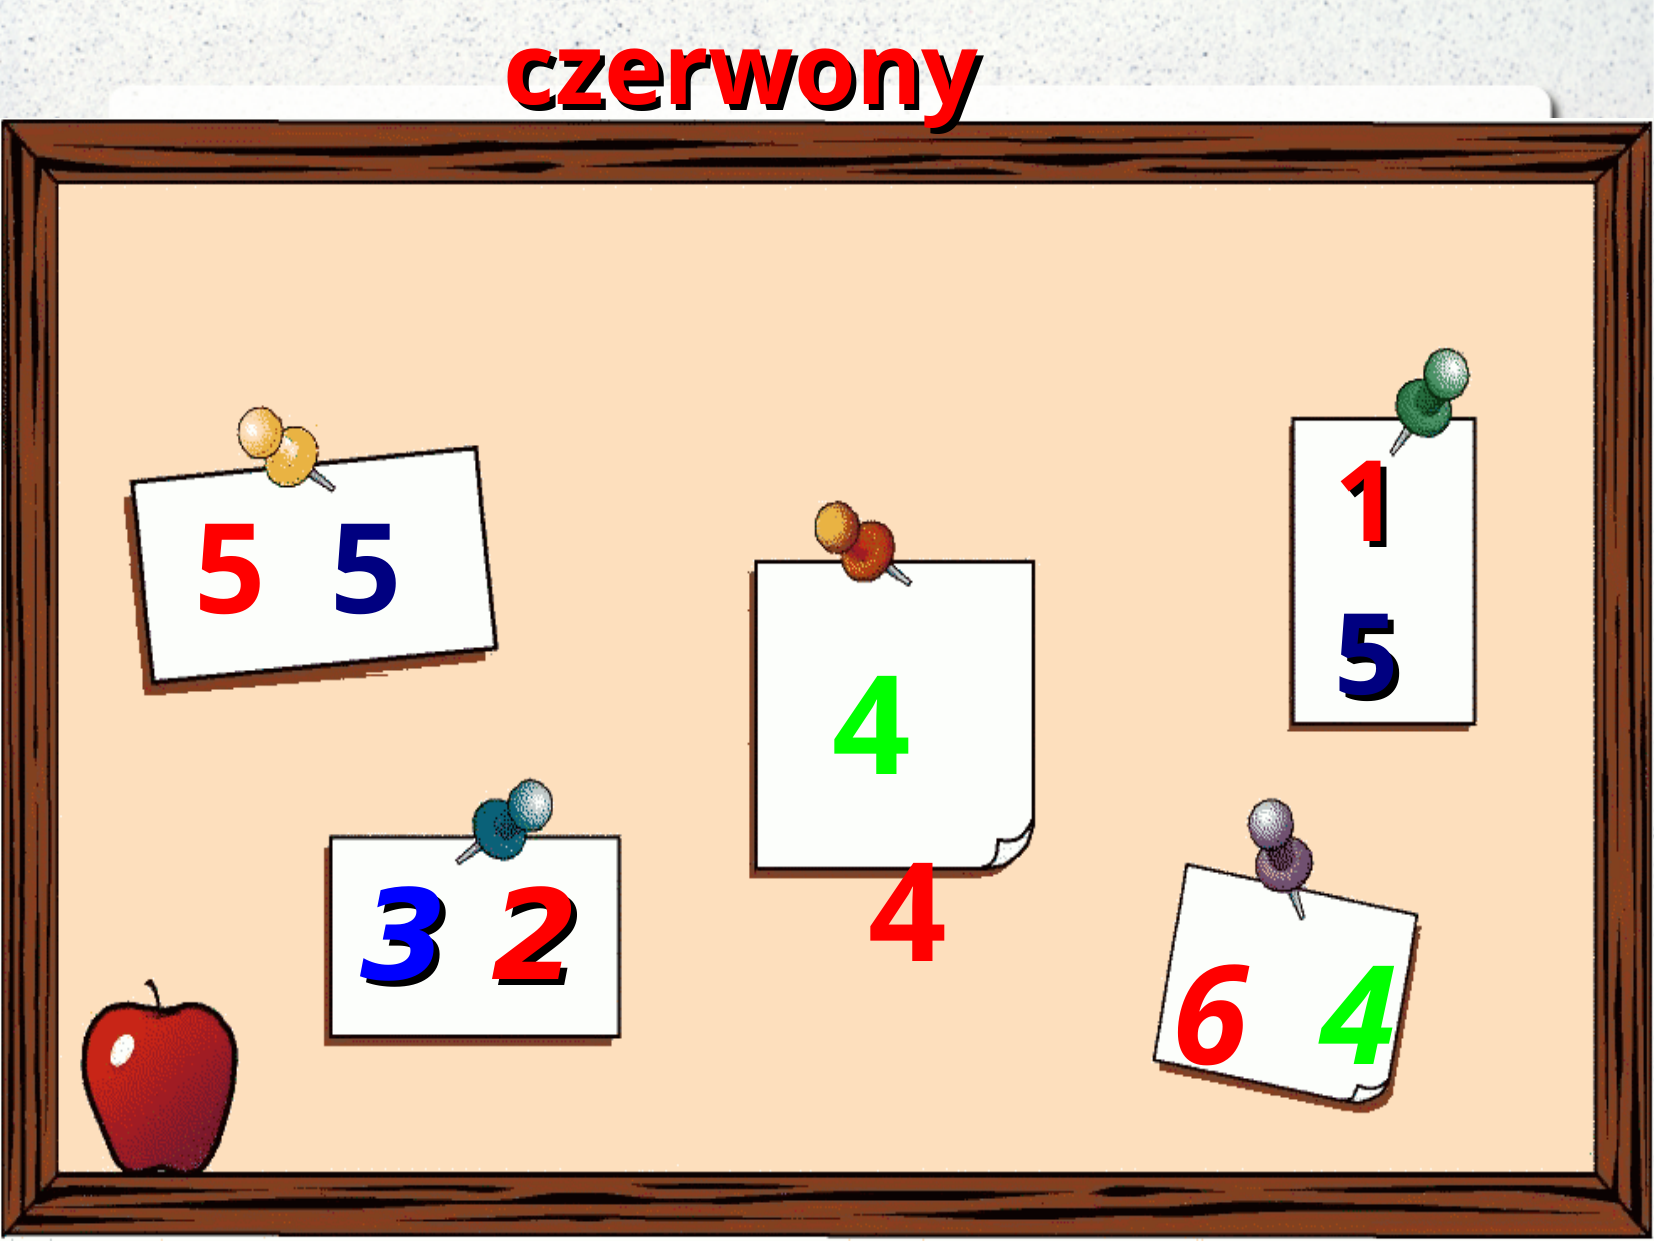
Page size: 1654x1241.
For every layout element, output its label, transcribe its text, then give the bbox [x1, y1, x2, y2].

text_box 6 4 [1151, 909, 1418, 1093]
text_box 1 5 [1226, 413, 1506, 742]
text_box 4 4 [767, 620, 1048, 803]
text_box 5 5 [153, 472, 443, 664]
text_box czerwony [354, 0, 1182, 146]
text_box 3 2 [324, 856, 614, 1017]
picture [0, 0, 1654, 1241]
